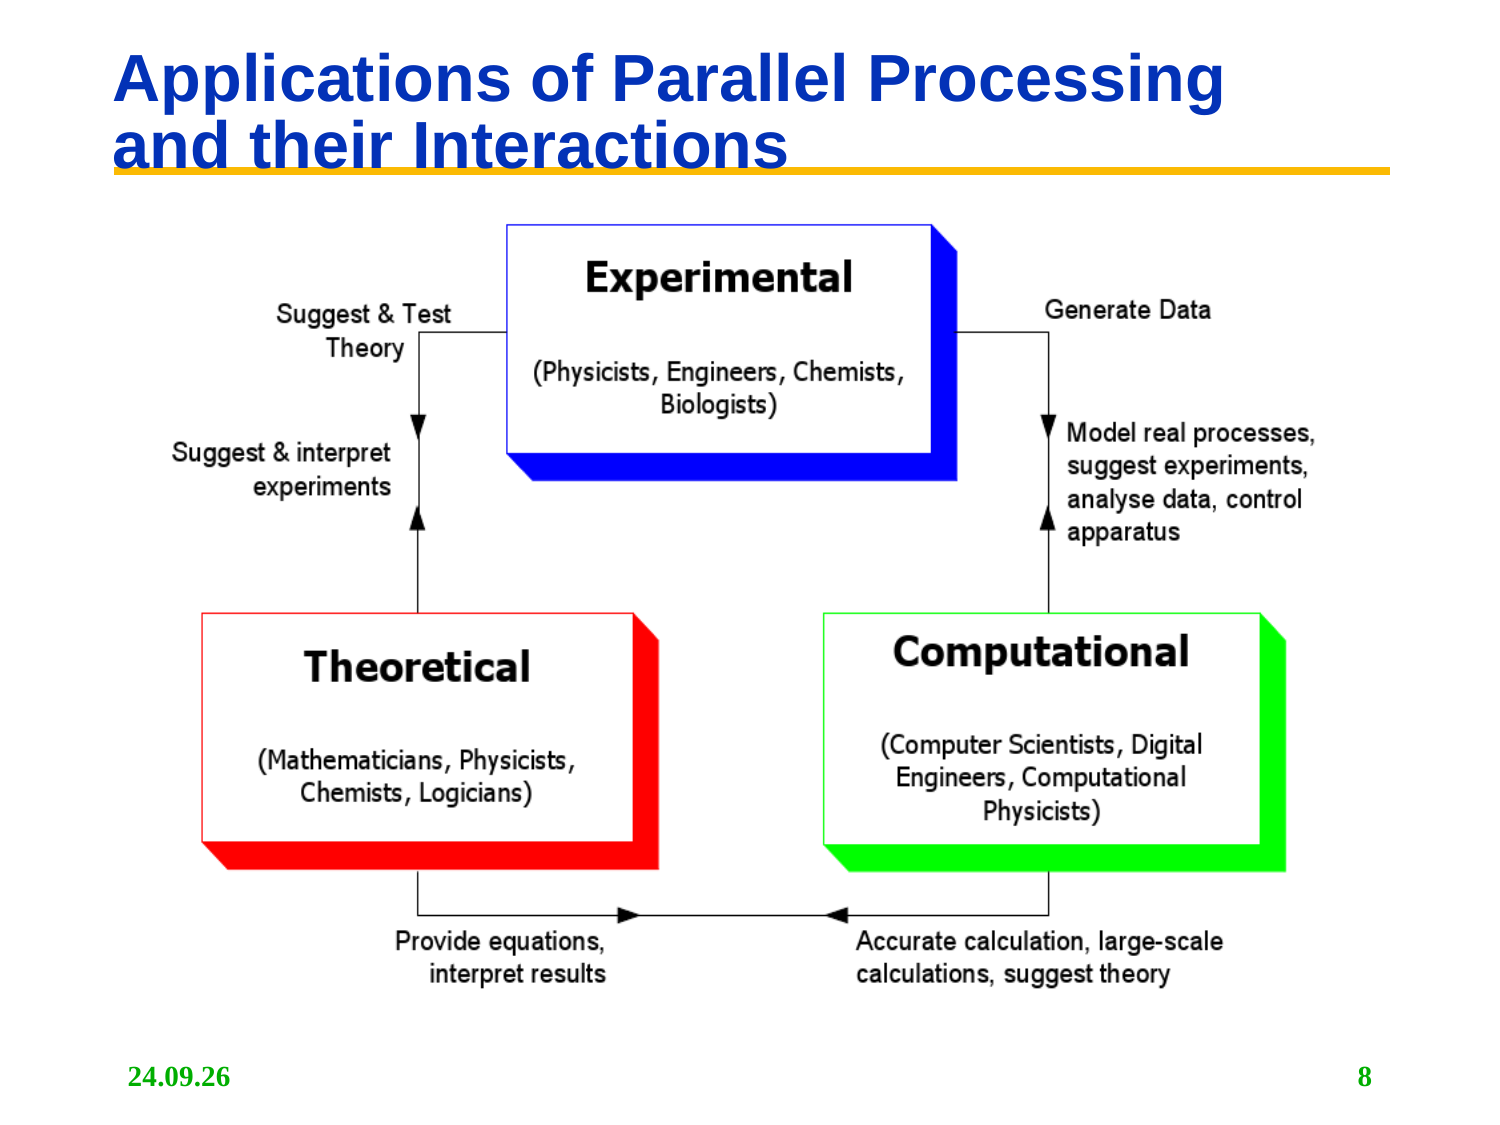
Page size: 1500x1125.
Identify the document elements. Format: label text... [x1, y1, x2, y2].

picture [147, 206, 1329, 1004]
title Applications of Parallel Processing and their Interactions [112, 32, 1309, 197]
